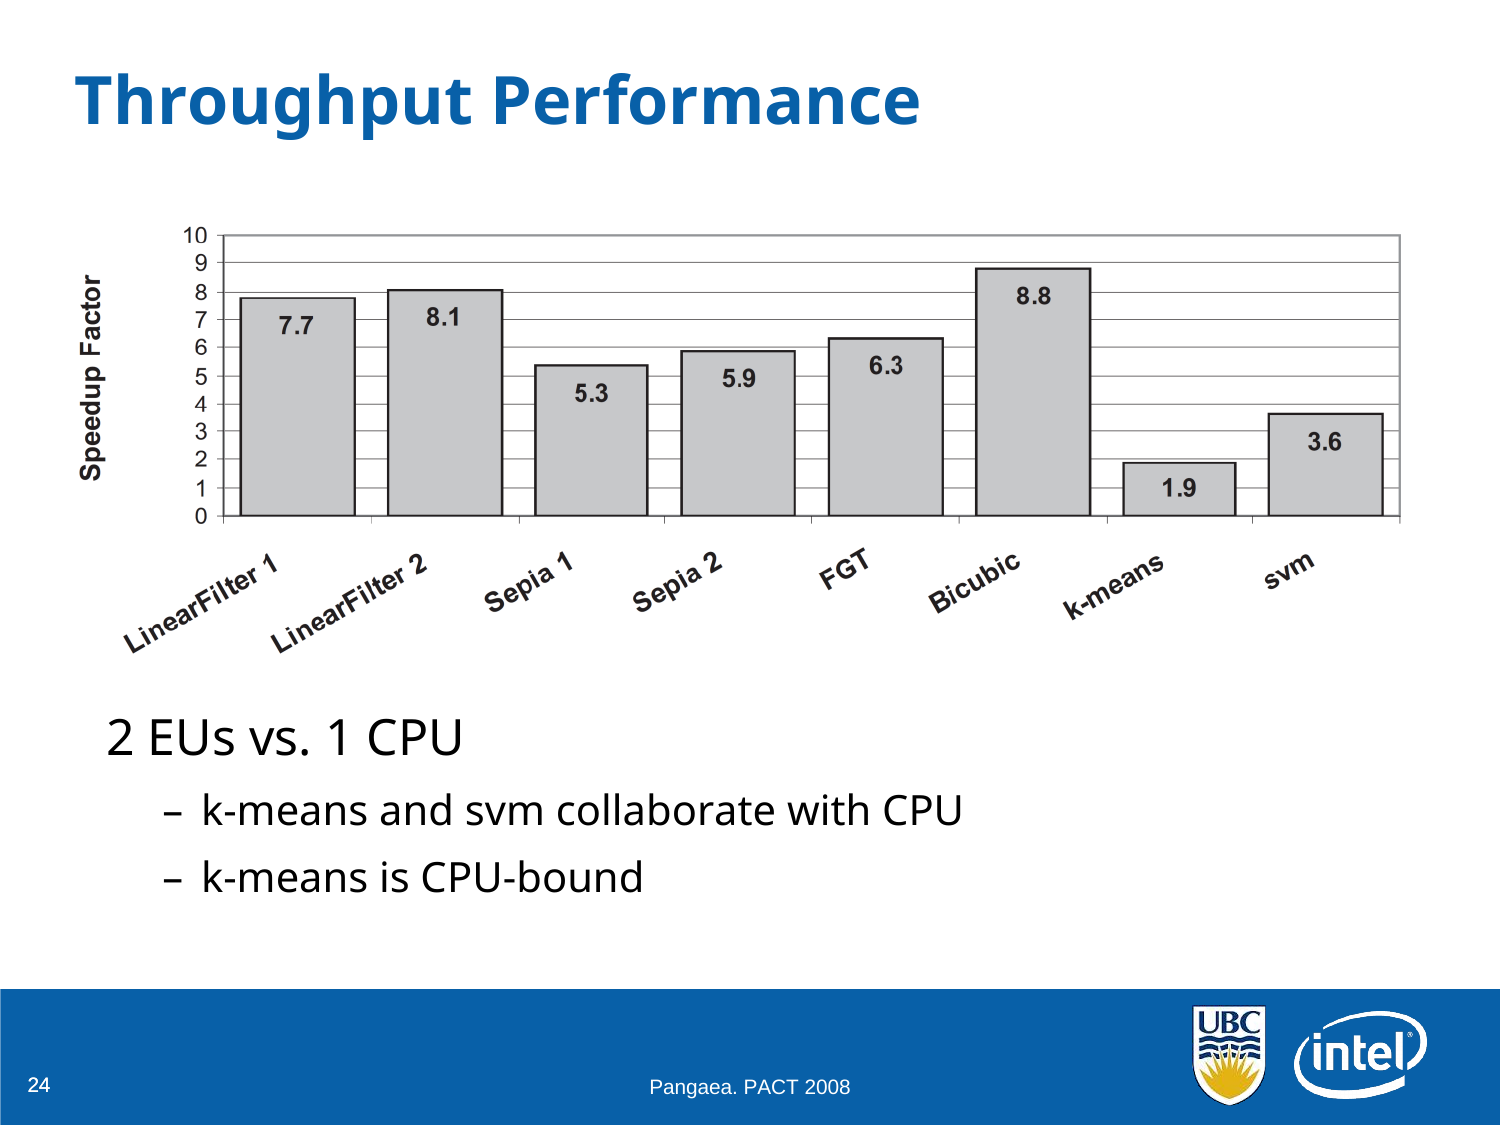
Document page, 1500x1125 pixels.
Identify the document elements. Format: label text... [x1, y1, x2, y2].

picture [1192, 1005, 1266, 1106]
list 2 EUs vs. 1 CPU k-means and svm collaborate with CPU k-means is CPU-bound [106, 701, 1388, 976]
picture [55, 187, 1426, 684]
picture [1294, 1011, 1427, 1099]
title Throughput Performance [74, 25, 1427, 172]
